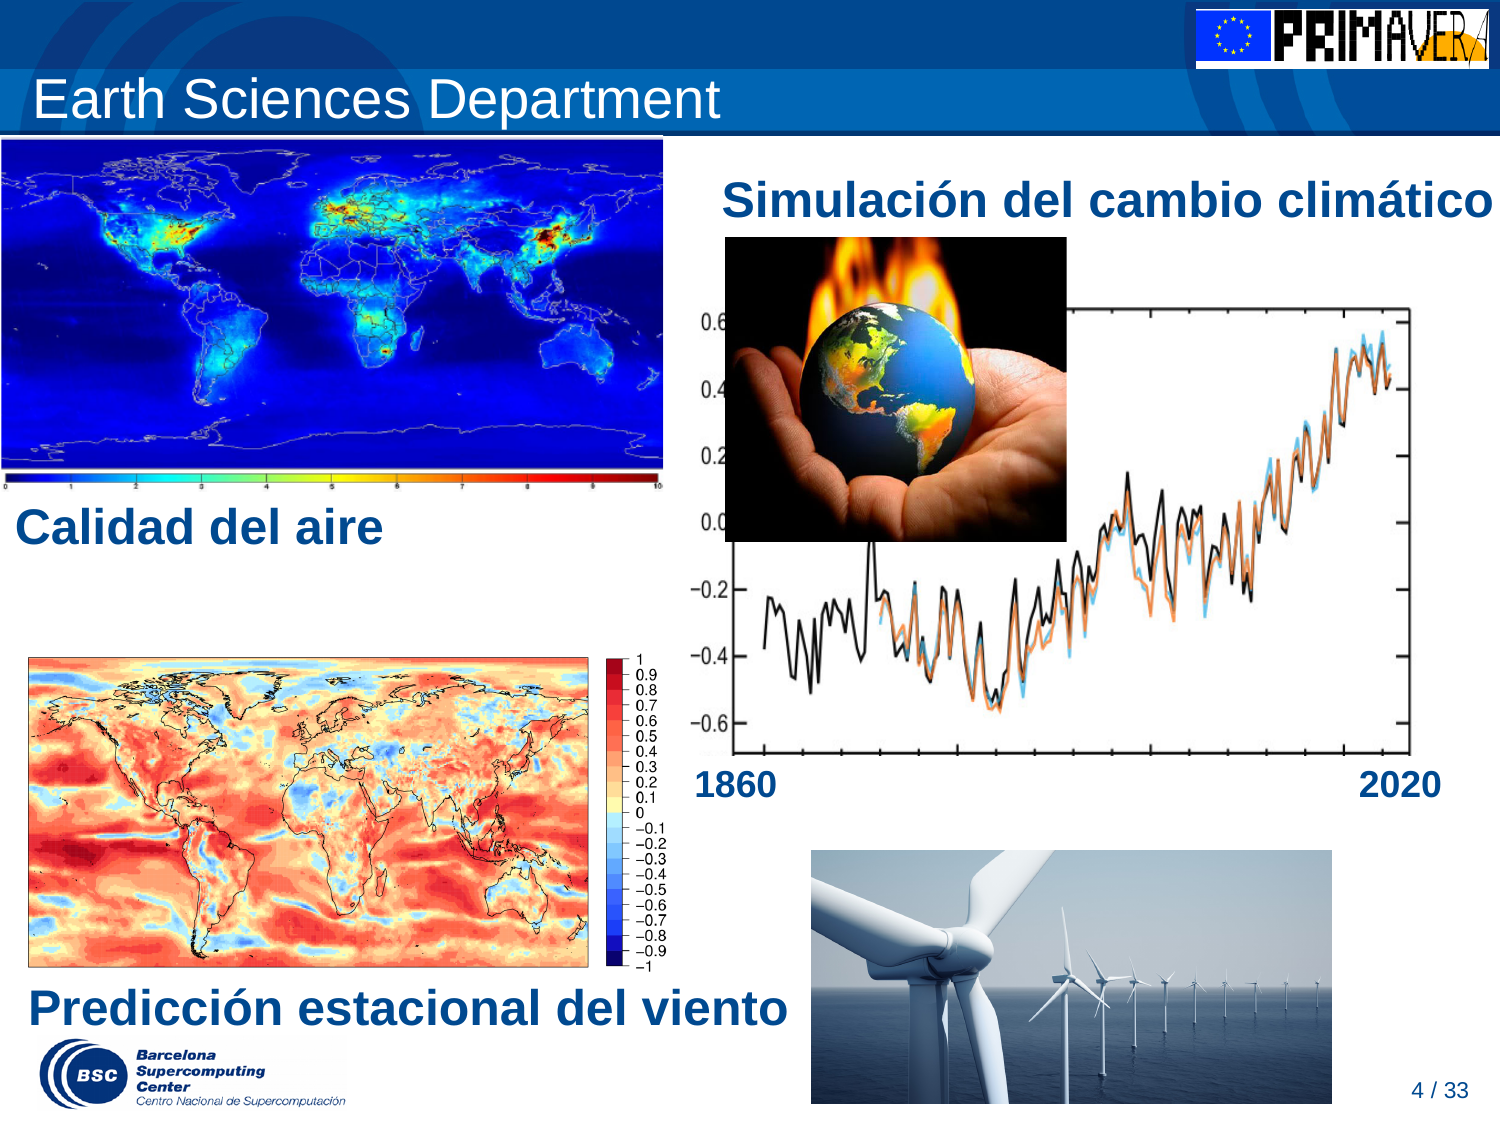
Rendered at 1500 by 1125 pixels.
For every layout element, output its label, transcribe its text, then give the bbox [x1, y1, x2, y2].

text_box 1860 [684, 752, 793, 813]
text_box Calidad del aire [0, 486, 676, 562]
title Earth Sciences Department [17, 7, 1483, 138]
picture [9, 237, 1489, 987]
text_box Simulación del cambio climático [674, 160, 1500, 235]
picture [0, 0, 1500, 486]
picture [37, 1044, 347, 1111]
picture [811, 850, 1332, 1104]
text_box <number> / 33 [1364, 1042, 1484, 1111]
text_box 2020 [1337, 752, 1457, 813]
text_box Predicción estacional del viento [13, 968, 970, 1044]
